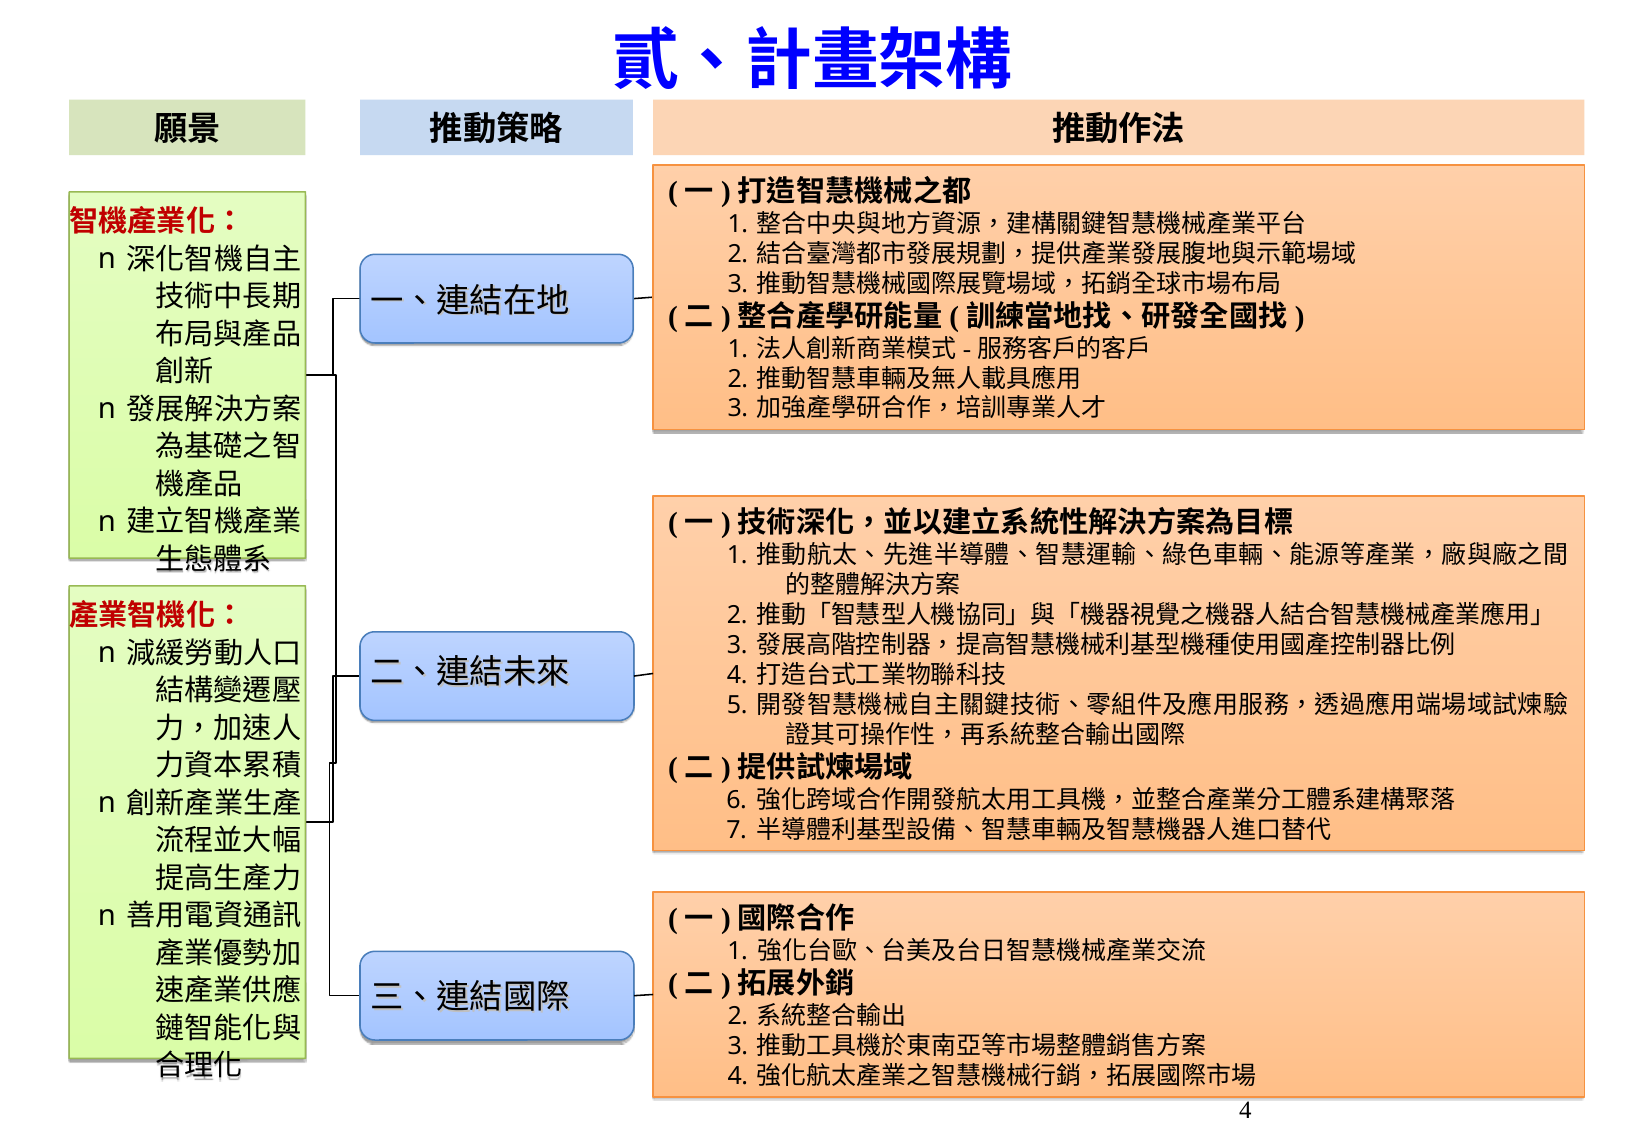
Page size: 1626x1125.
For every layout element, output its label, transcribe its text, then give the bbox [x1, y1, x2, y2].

text_box (一)國際合作 強化台歐、台美及台日智慧機械產業交流 (二)拓展外銷 系統整合輸出 推動工具機於東南亞等市場整體銷售方案 強化航太產業之智慧機械行銷，拓展國際市場 [653, 892, 1585, 1097]
text_box 願景 [69, 105, 306, 156]
text_box 推動策略 [360, 105, 633, 156]
text_box 推動作法 [653, 105, 1585, 156]
text_box 智機產業化： 深化智機自主技術中長期布局與產品創新 發展解決方案為基礎之智機產品 建立智機產業生態體系 [69, 191, 306, 559]
text_box 產業智機化： 減緩勞動人口結構變遷壓力，加速人力資本累積 創新產業生產流程並大幅提高生產力 善用電資通訊產業優勢加速產業供應鏈智能化與合理化 [69, 585, 306, 1059]
text_box (一)技術深化，並以建立系統性解決方案為目標 推動航太、先進半導體、智慧運輸、綠色車輛、能源等產業，廠與廠之間的整體解決方案 推動「智慧型人機協同」與「機器視覺之機器人結合智慧機械產業應用」 發展高階控制器，提高智慧機械利基型機種使用國產控制器比例 打造台式工業物聯科技 開發智慧機械自主關鍵技術、零組件及應用服務，透過應用端場域試煉驗證其可操作性，再系統整合輸出國際 (二)提供試煉場域 強化跨域合作開發航太用工具機，並整合產業分工體系建構聚落 半導體利基型設備、智慧車輛及智慧機器人進口替代 [653, 496, 1585, 851]
text_box 二、連結未來 [360, 631, 635, 721]
text_box 一、連結在地 [360, 254, 634, 343]
text_box 貳、計畫架構 [0, 10, 1625, 105]
text_box 三、連結國際 [360, 951, 635, 1041]
text_box (一)打造智慧機械之都 整合中央與地方資源，建構關鍵智慧機械產業平台 結合臺灣都市發展規劃，提供產業發展腹地與示範場域 推動智慧機械國際展覽場域，拓銷全球市場布局 (二)整合產學研能量(訓練當地找、研發全國找) 法人創新商業模式-服務客戶的客戶 推動智慧車輛及無人載具應用 加強產學研合作，培訓專業人才 [653, 165, 1585, 430]
